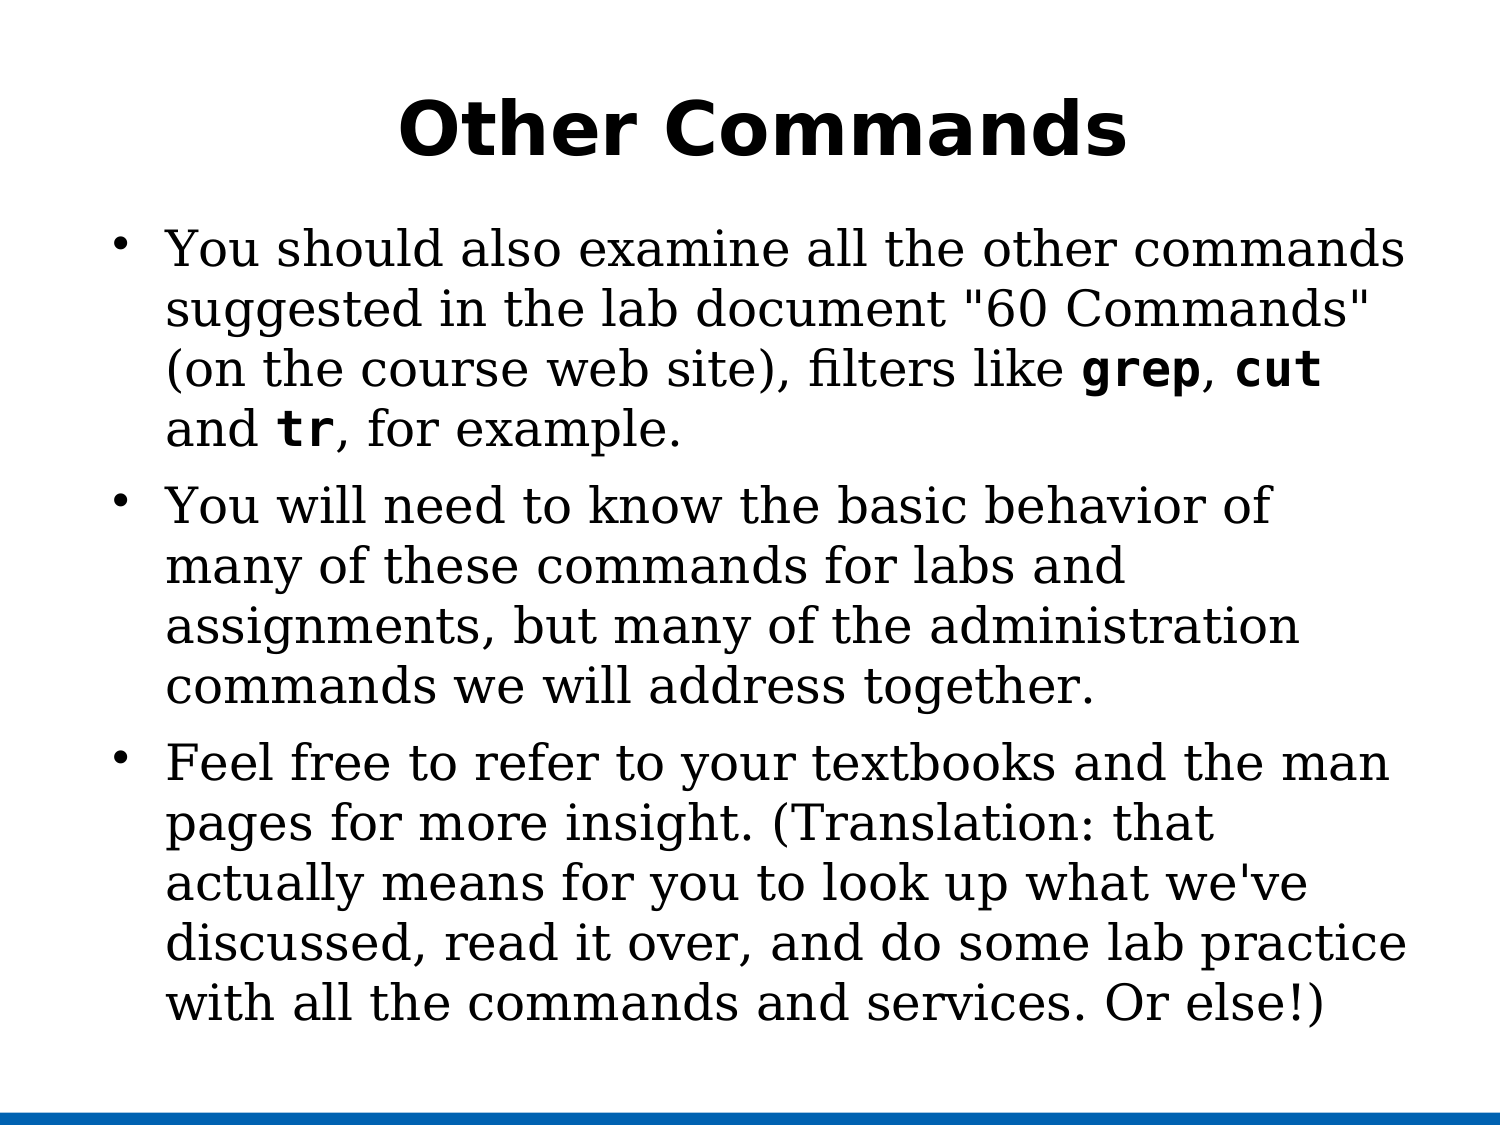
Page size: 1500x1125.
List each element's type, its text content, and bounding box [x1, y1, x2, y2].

text_box Other Commands You should also examine all the other commands suggested in the lab document "60 Commands" (on the course web site), filters like grep, cut and tr, for example. You will need to know the basic behavior of many of these commands for labs and assignments, but many of the administration commands we will address together. Feel free to refer to your textbooks and the man pages for more insight. (Translation: that actually means for you to look up what we've discussed, read it over, and do some lab practice with all the commands and services. Or else!) [79, 72, 1430, 1051]
